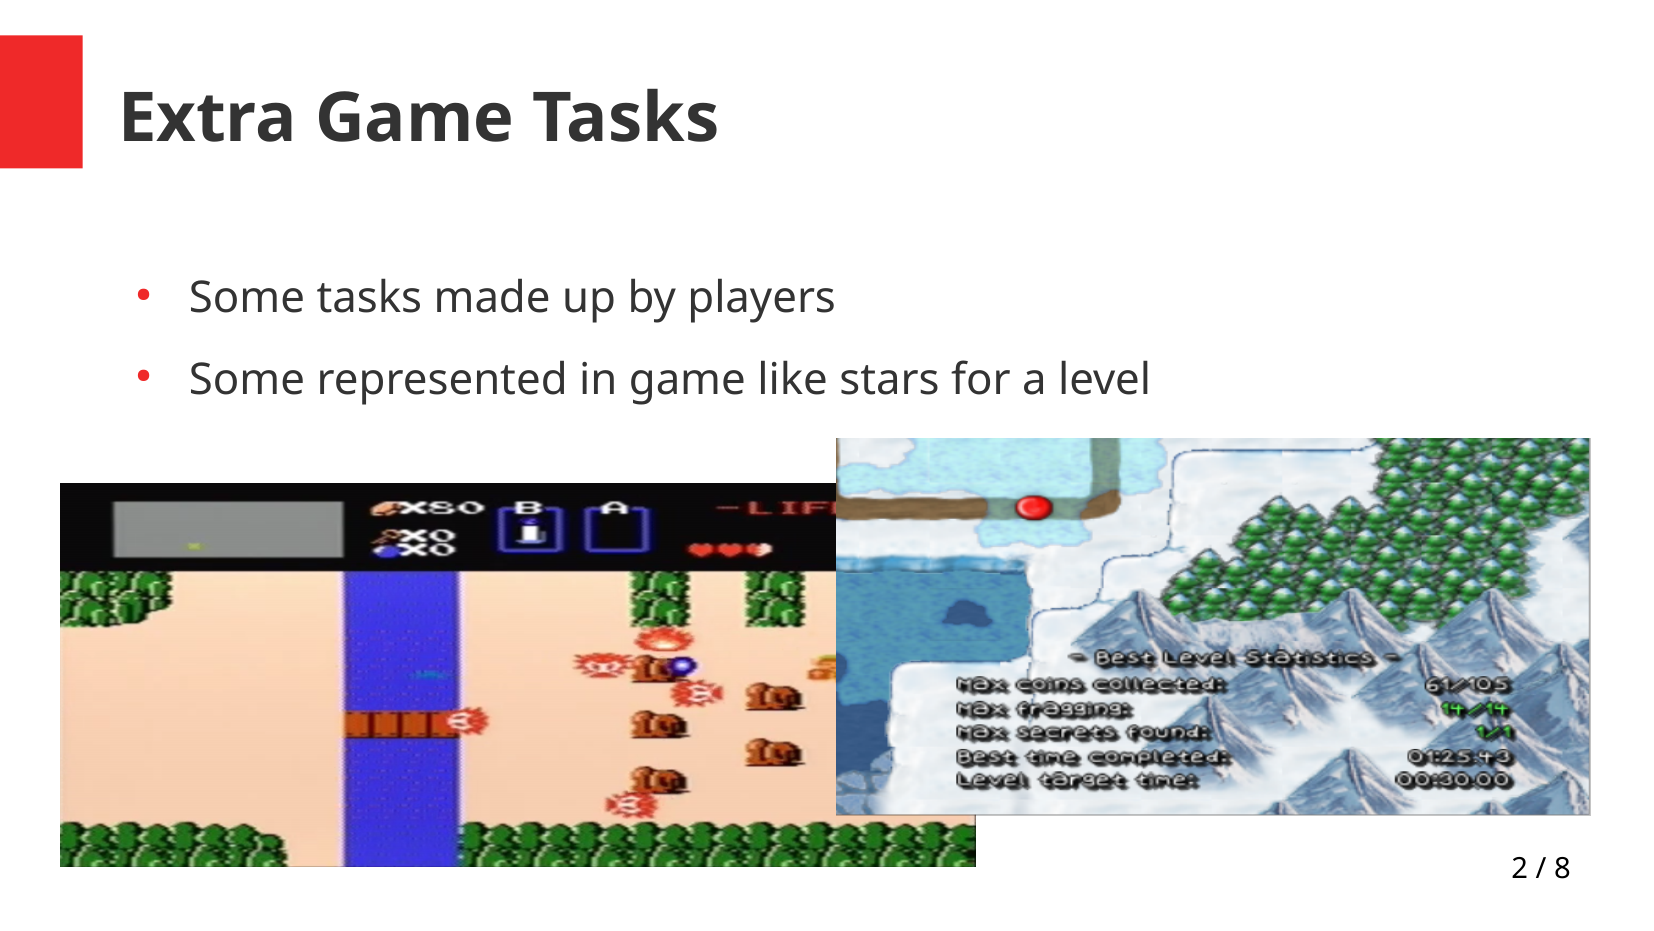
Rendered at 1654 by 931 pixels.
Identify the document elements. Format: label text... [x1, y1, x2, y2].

title Extra Game Tasks [118, 37, 1571, 193]
list Some tasks made up by players Some represented in game like stars for a level [118, 265, 1536, 483]
picture [60, 438, 1591, 867]
